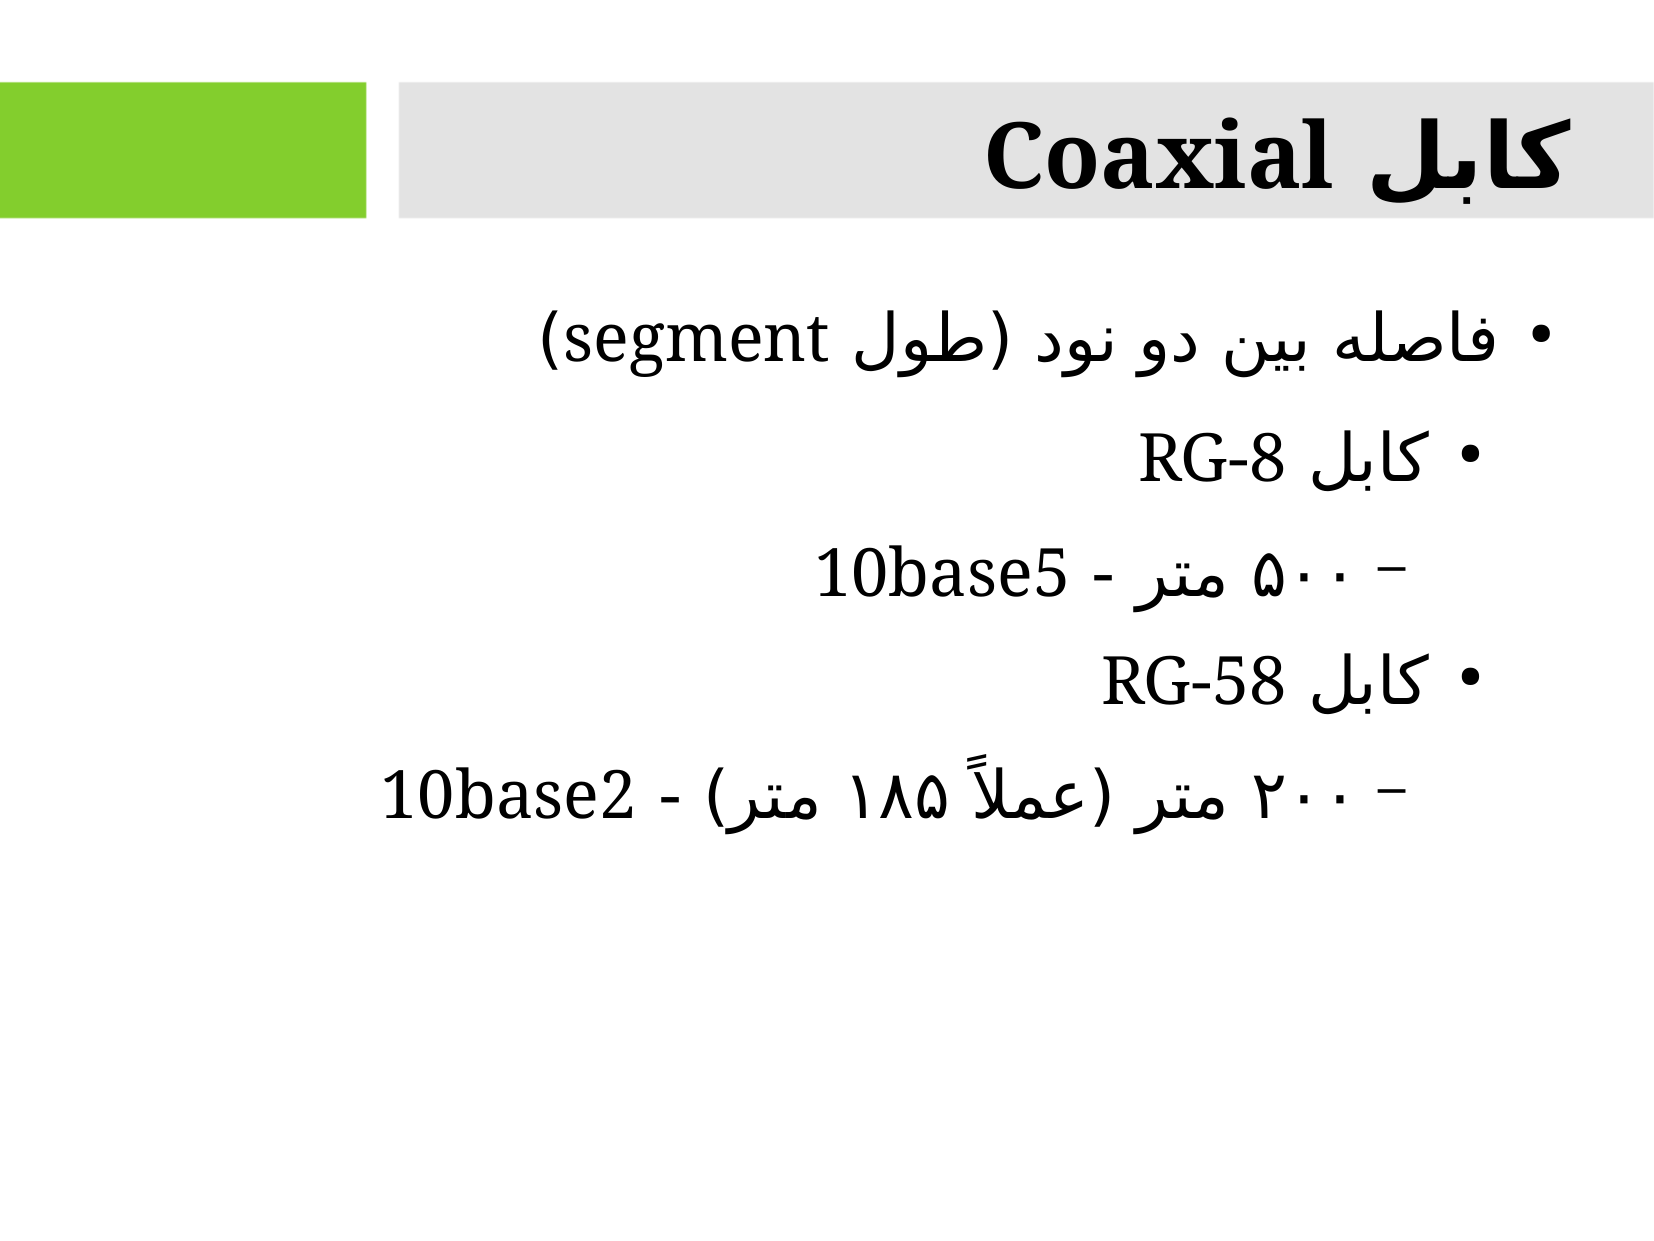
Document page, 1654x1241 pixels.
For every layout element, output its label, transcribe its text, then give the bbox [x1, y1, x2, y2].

picture [0, 0, 1654, 1241]
title کابل Coaxial [82, 49, 1571, 257]
list فاصله بین دو نود (طول segment) کابل RG-8 ۵۰۰ متر - 10base5 کابل RG-58 ۲۰۰ متر (عملاً ۱۸۵ متر) - 10base2 [82, 290, 1571, 1182]
